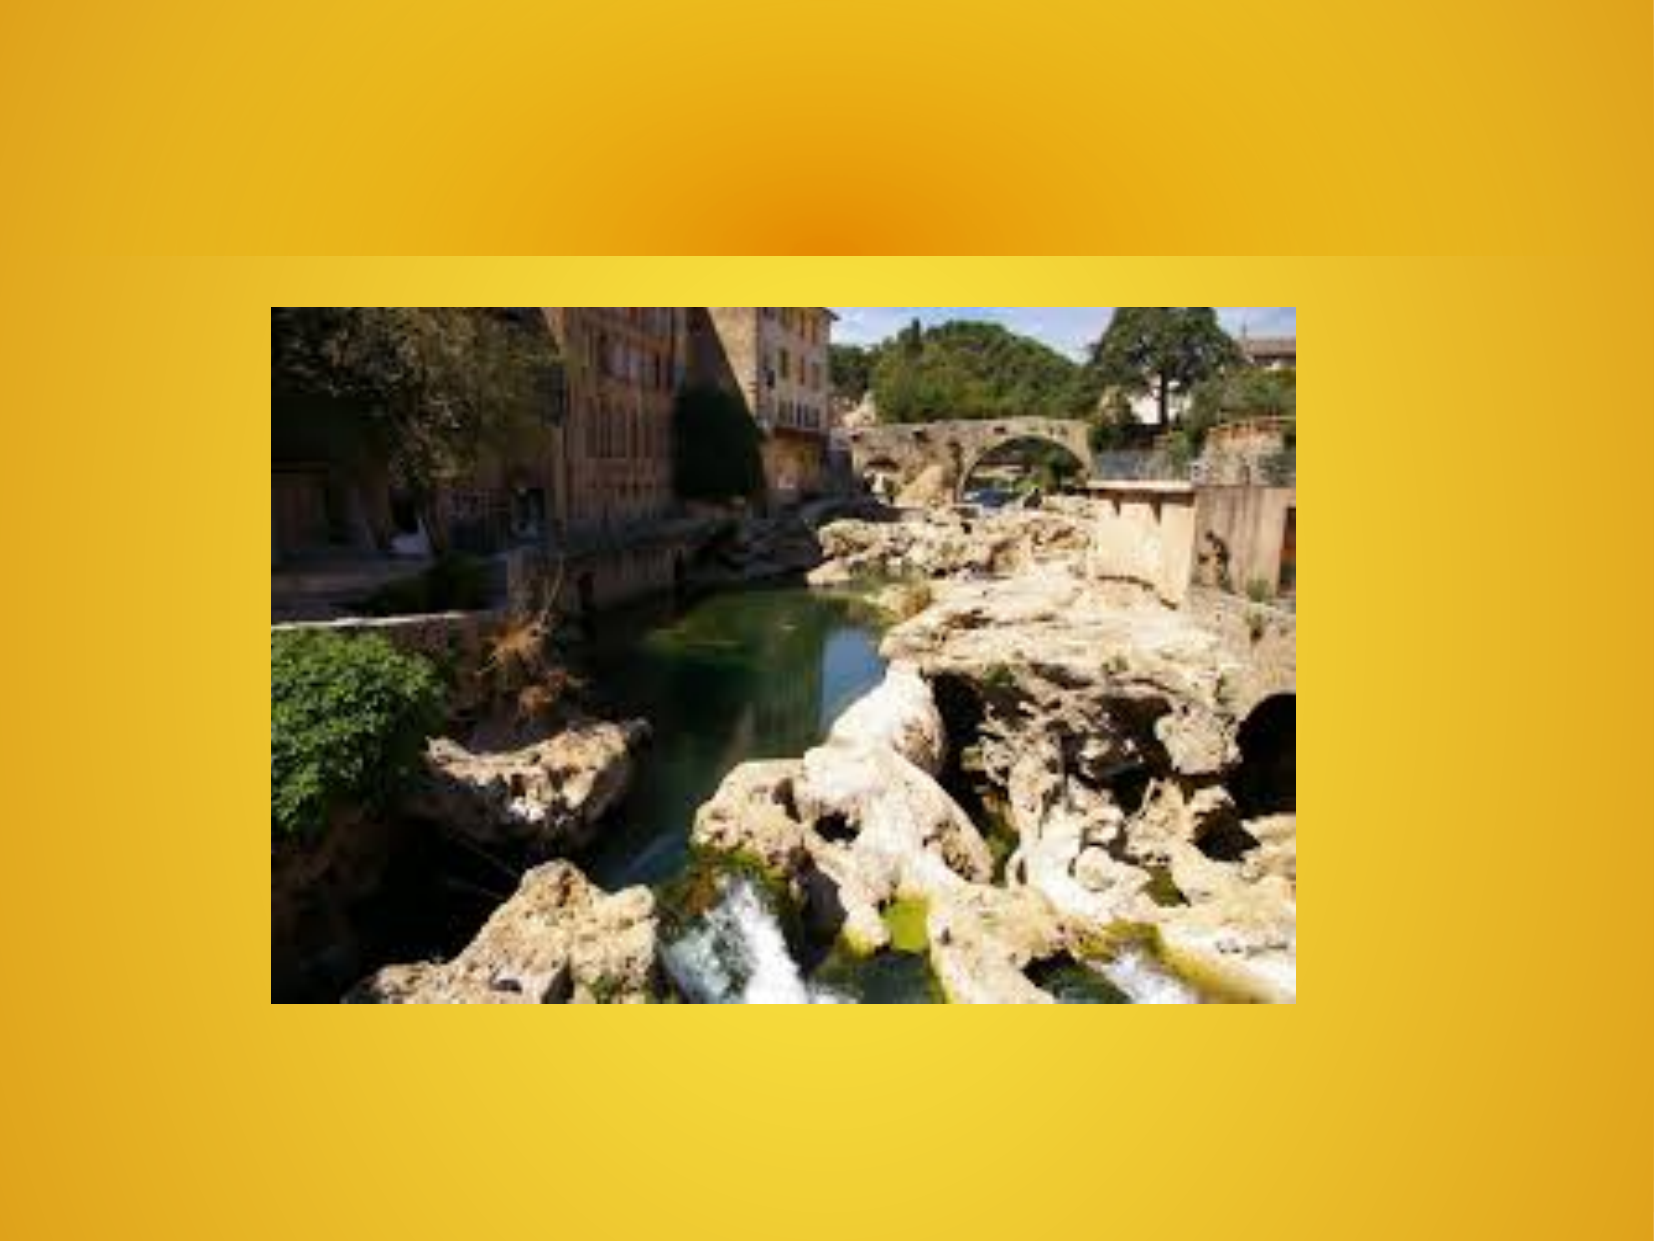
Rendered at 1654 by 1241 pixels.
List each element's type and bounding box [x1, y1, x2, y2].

picture [271, 307, 1296, 1004]
